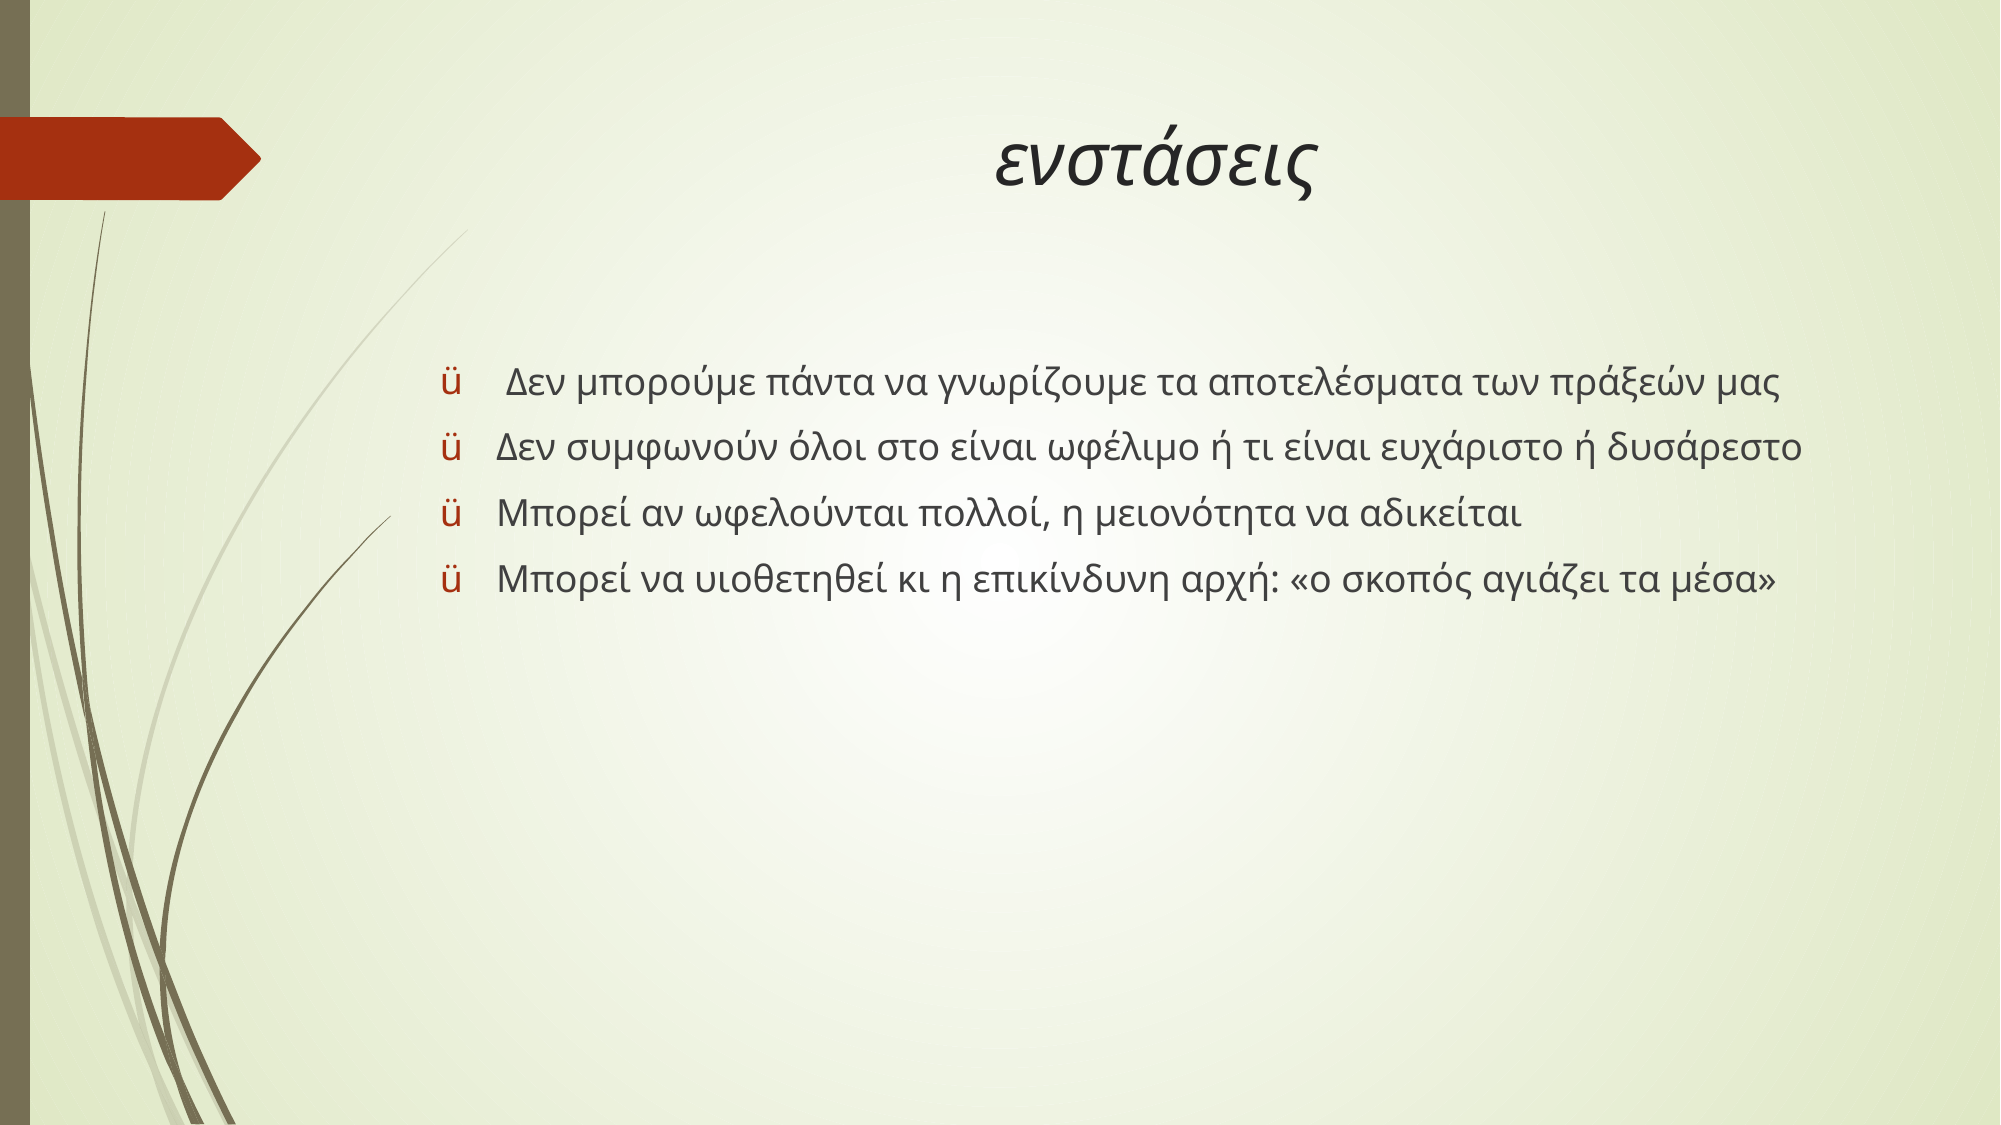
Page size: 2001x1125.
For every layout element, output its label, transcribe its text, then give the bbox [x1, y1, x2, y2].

title ενστάσεις [425, 102, 1888, 313]
list Δεν μπορούμε πάντα να γνωρίζουμε τα αποτελέσματα των πράξεών μας Δεν συμφωνούν όλοι στο είναι ωφέλιμο ή τι είναι ευχάριστο ή δυσάρεστο Μπορεί αν ωφελούνται πολλοί, η μειονότητα να αδικείται Μπορεί να υιοθετηθεί κι η επικίνδυνη αρχή: «ο σκοπός αγιάζει τα μέσα» [424, 350, 1888, 970]
